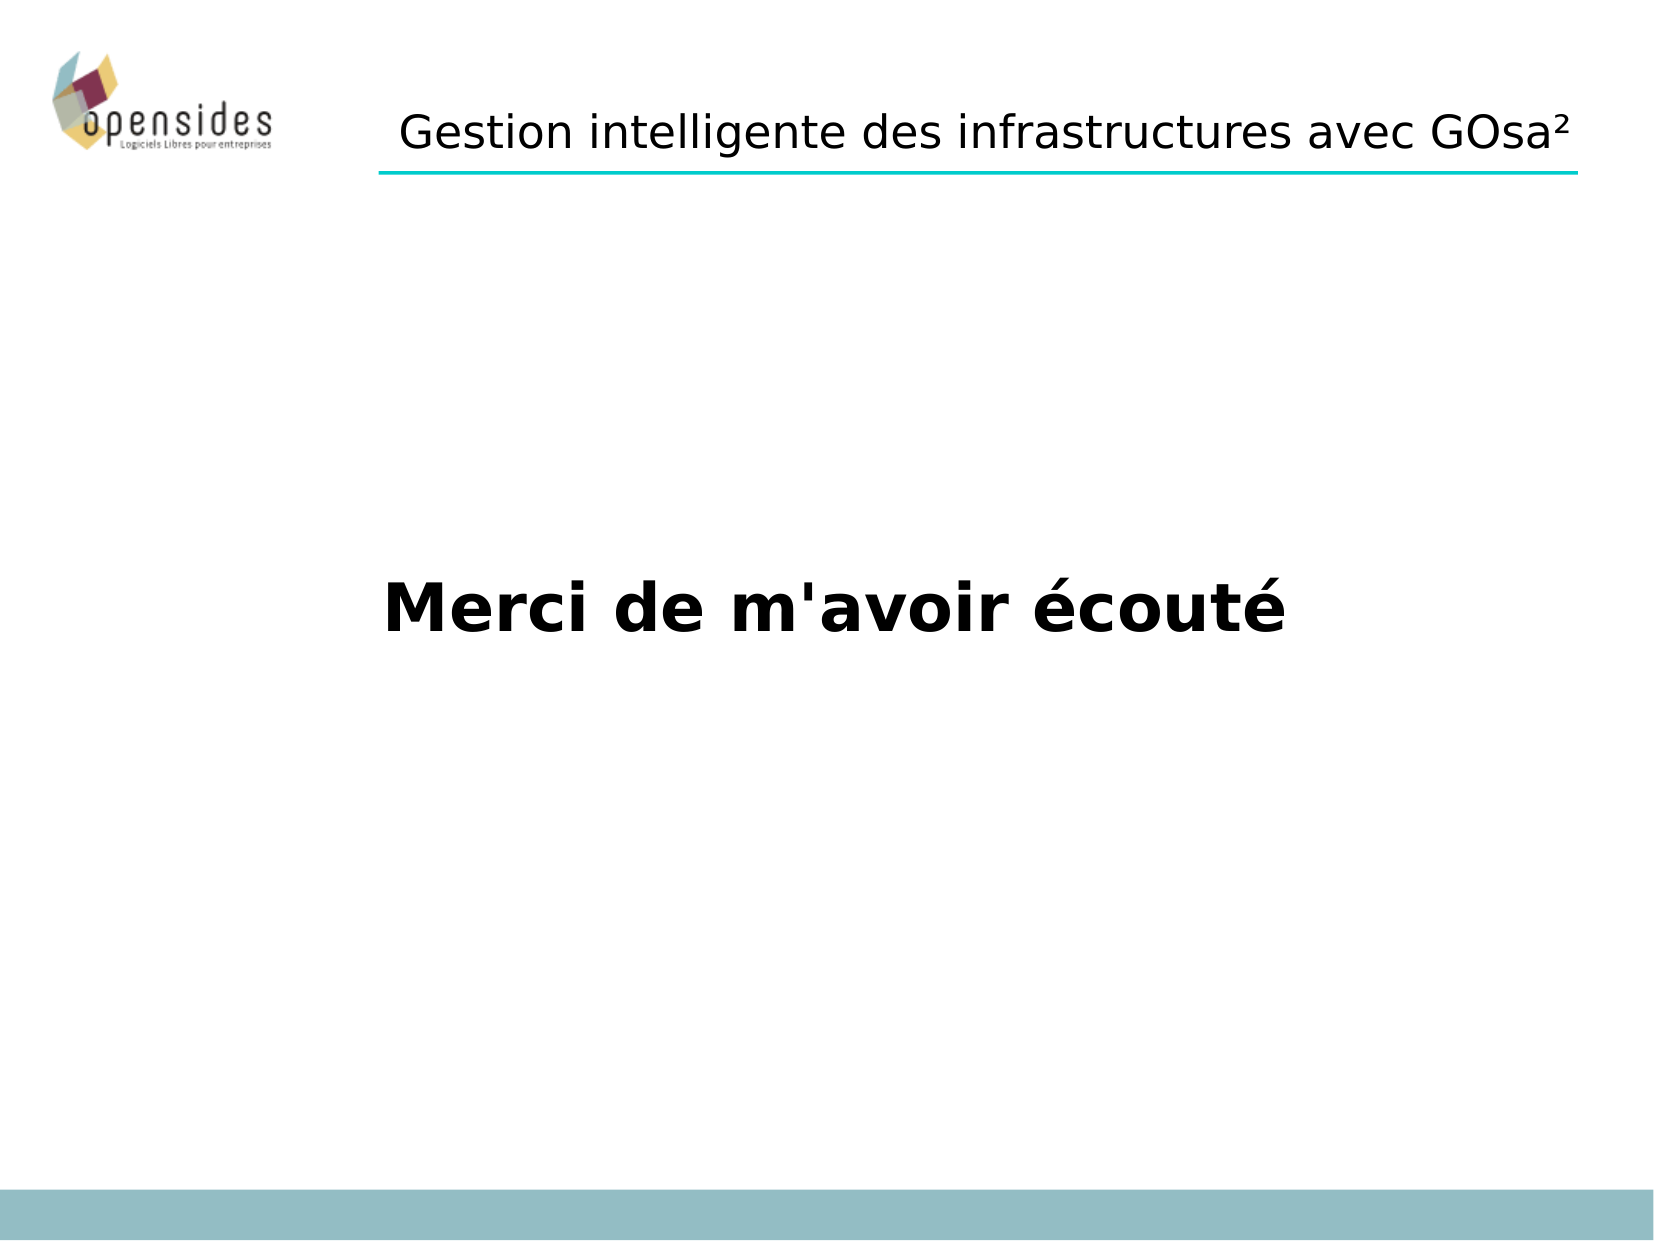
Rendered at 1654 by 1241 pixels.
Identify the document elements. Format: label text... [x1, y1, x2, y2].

list Merci de m'avoir écouté [120, 569, 1533, 671]
text_box [0, 1189, 1654, 1241]
text_box [378, 171, 1578, 175]
text_box Gestion intelligente des infrastructures avec GOsa² [317, 98, 1654, 167]
picture [22, 30, 308, 187]
